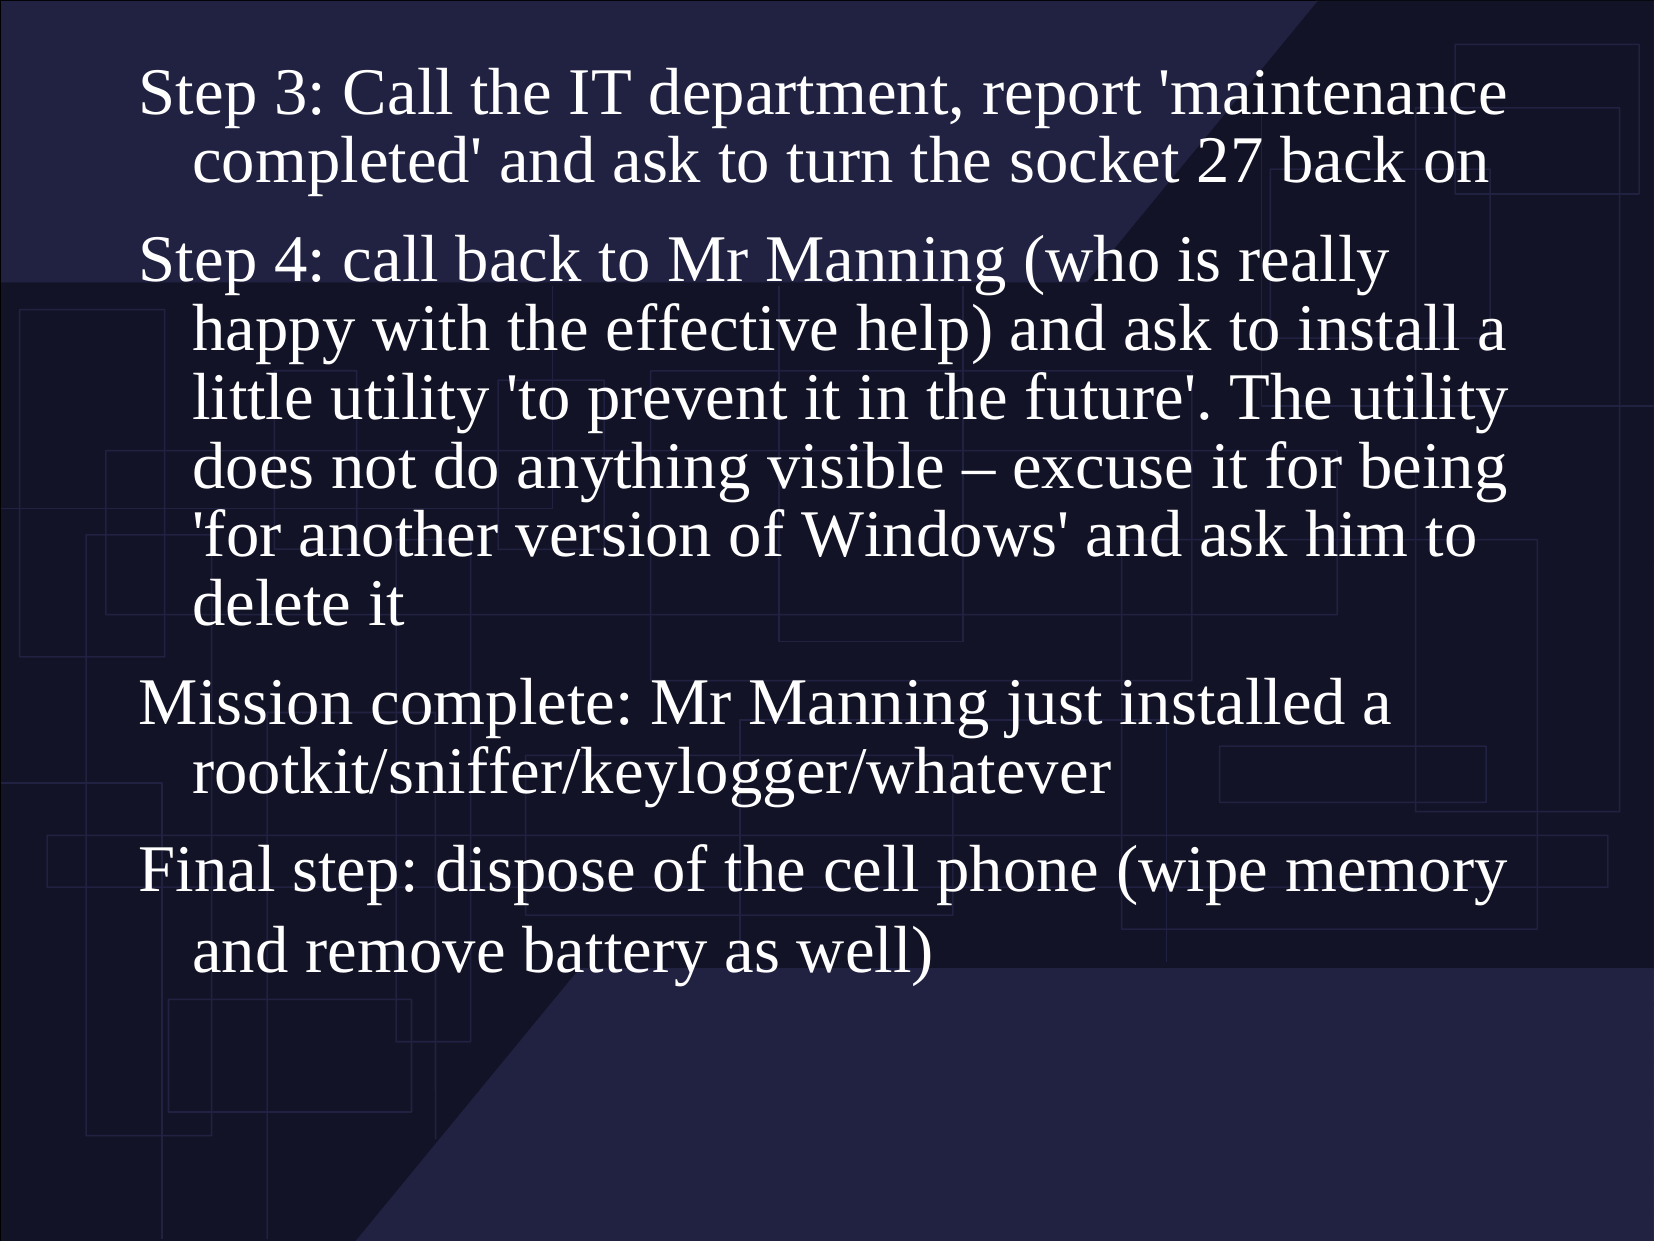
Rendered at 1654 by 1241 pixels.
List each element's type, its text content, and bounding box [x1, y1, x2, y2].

list Step 3: Call the IT department, report 'maintenance completed' and ask to turn the socket 27 back on Step 4: call back to Mr Manning (who is really happy with the effective help) and ask to install a little utility 'to prevent it in the future'. The utility does not do anything visible – excuse it for being 'for another version of Windows' and ask him to delete it Mission complete: Mr Manning just installed a rootkit/sniffer/keylogger/whatever Final step: dispose of the cell phone (wipe memory and remove battery as well)‏ [121, 59, 1534, 1127]
